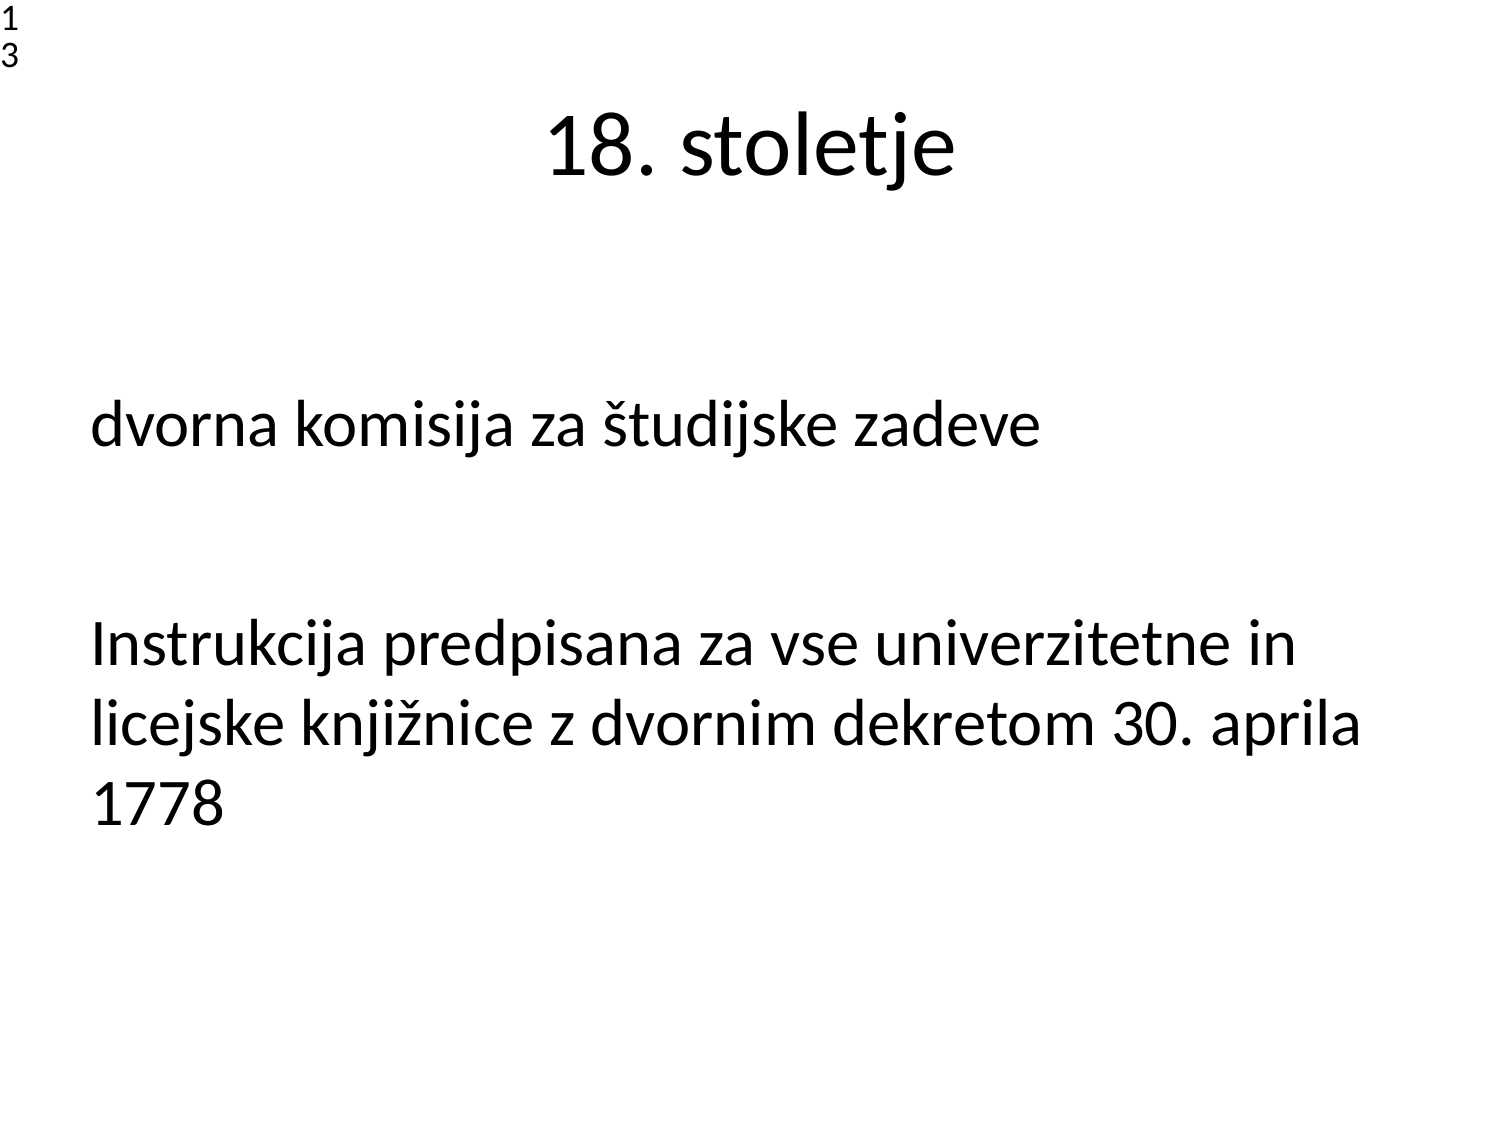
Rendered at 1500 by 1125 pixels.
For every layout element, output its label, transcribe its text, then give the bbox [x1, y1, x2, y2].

list dvorna komisija za študijske zadeve Instrukcija predpisana za vse univerzitetne in licejske knjižnice z dvornim dekretom 30. aprila 1778 [75, 262, 1425, 1005]
title 18. stoletje [75, 45, 1425, 233]
